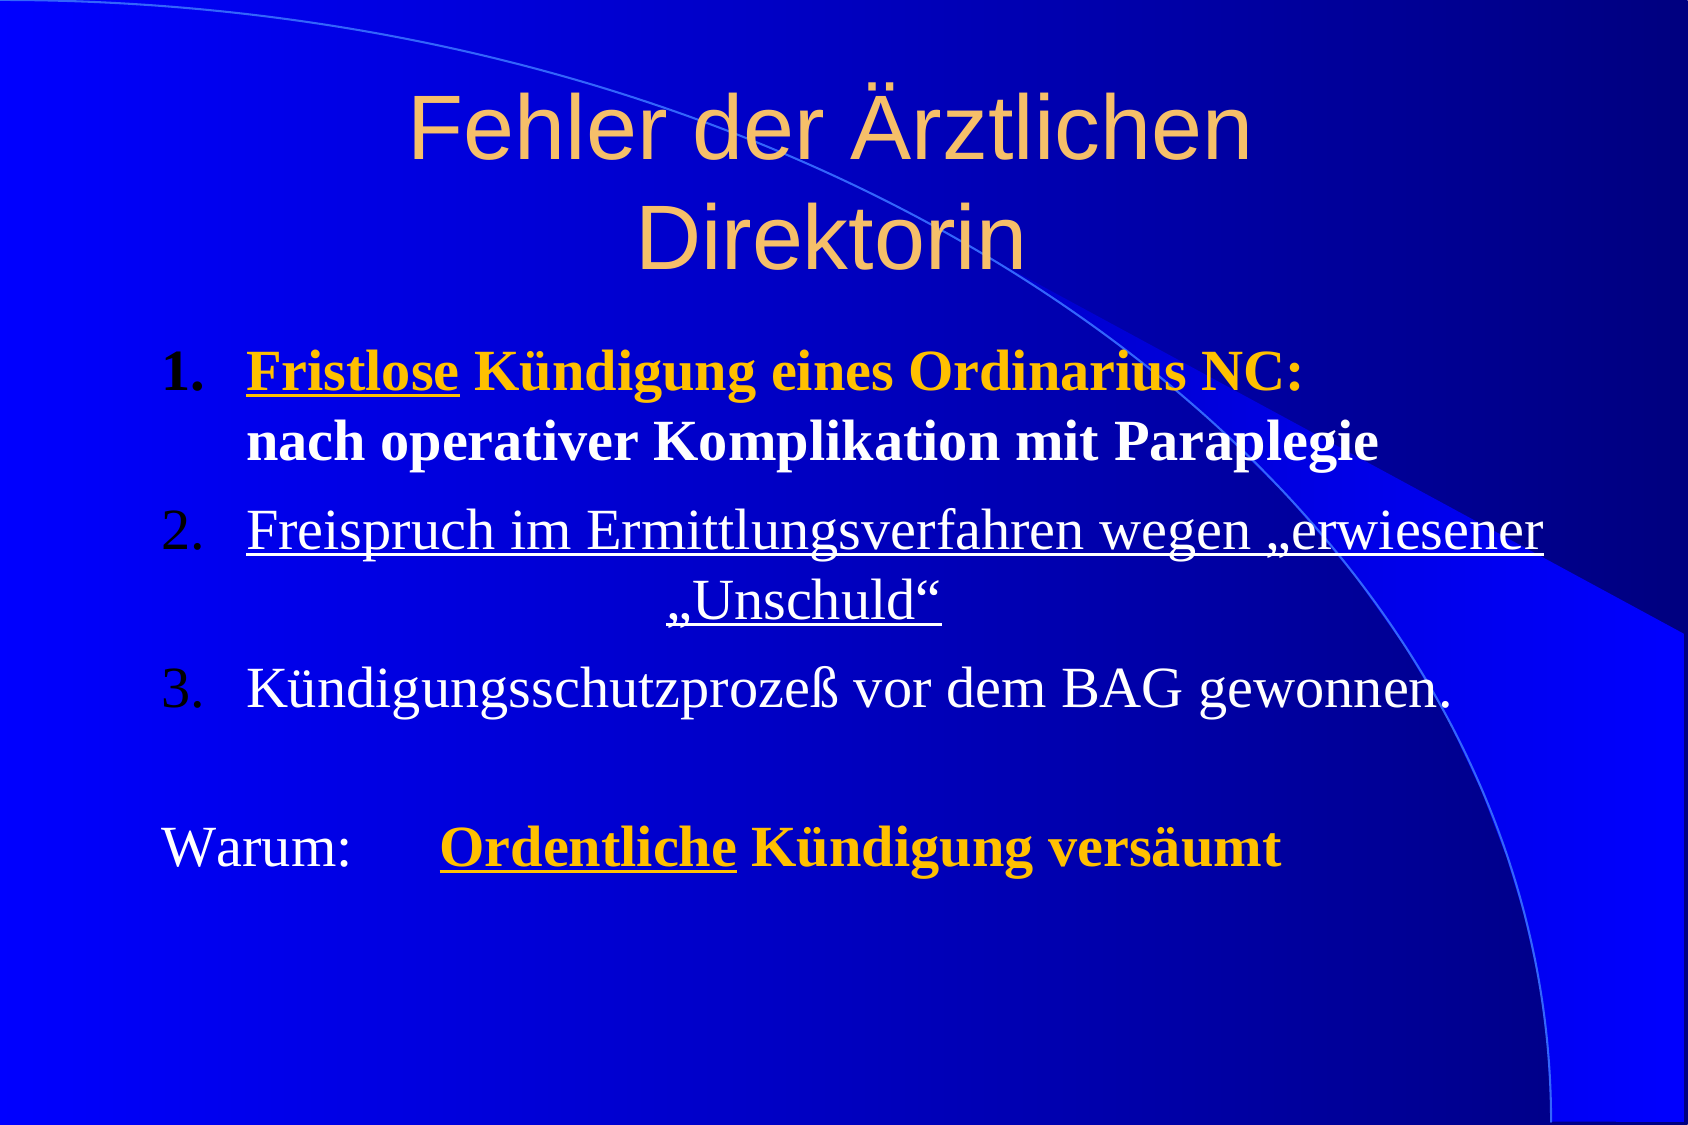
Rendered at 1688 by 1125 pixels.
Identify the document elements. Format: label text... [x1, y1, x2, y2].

text_box Fehler der Ärztlichen Direktorin [194, 172, 1469, 293]
text_box Fristlose Kündigung eines Ordinarius NC: nach operativer Komplikation mit Paraplegie Freispruch im Ermittlungsverfahren wegen „erwiesener „Unschuld“ Kündigungsschutzprozeß vor dem BAG gewonnen. Warum: Ordentliche Kündigung versäumt [146, 324, 1588, 1000]
